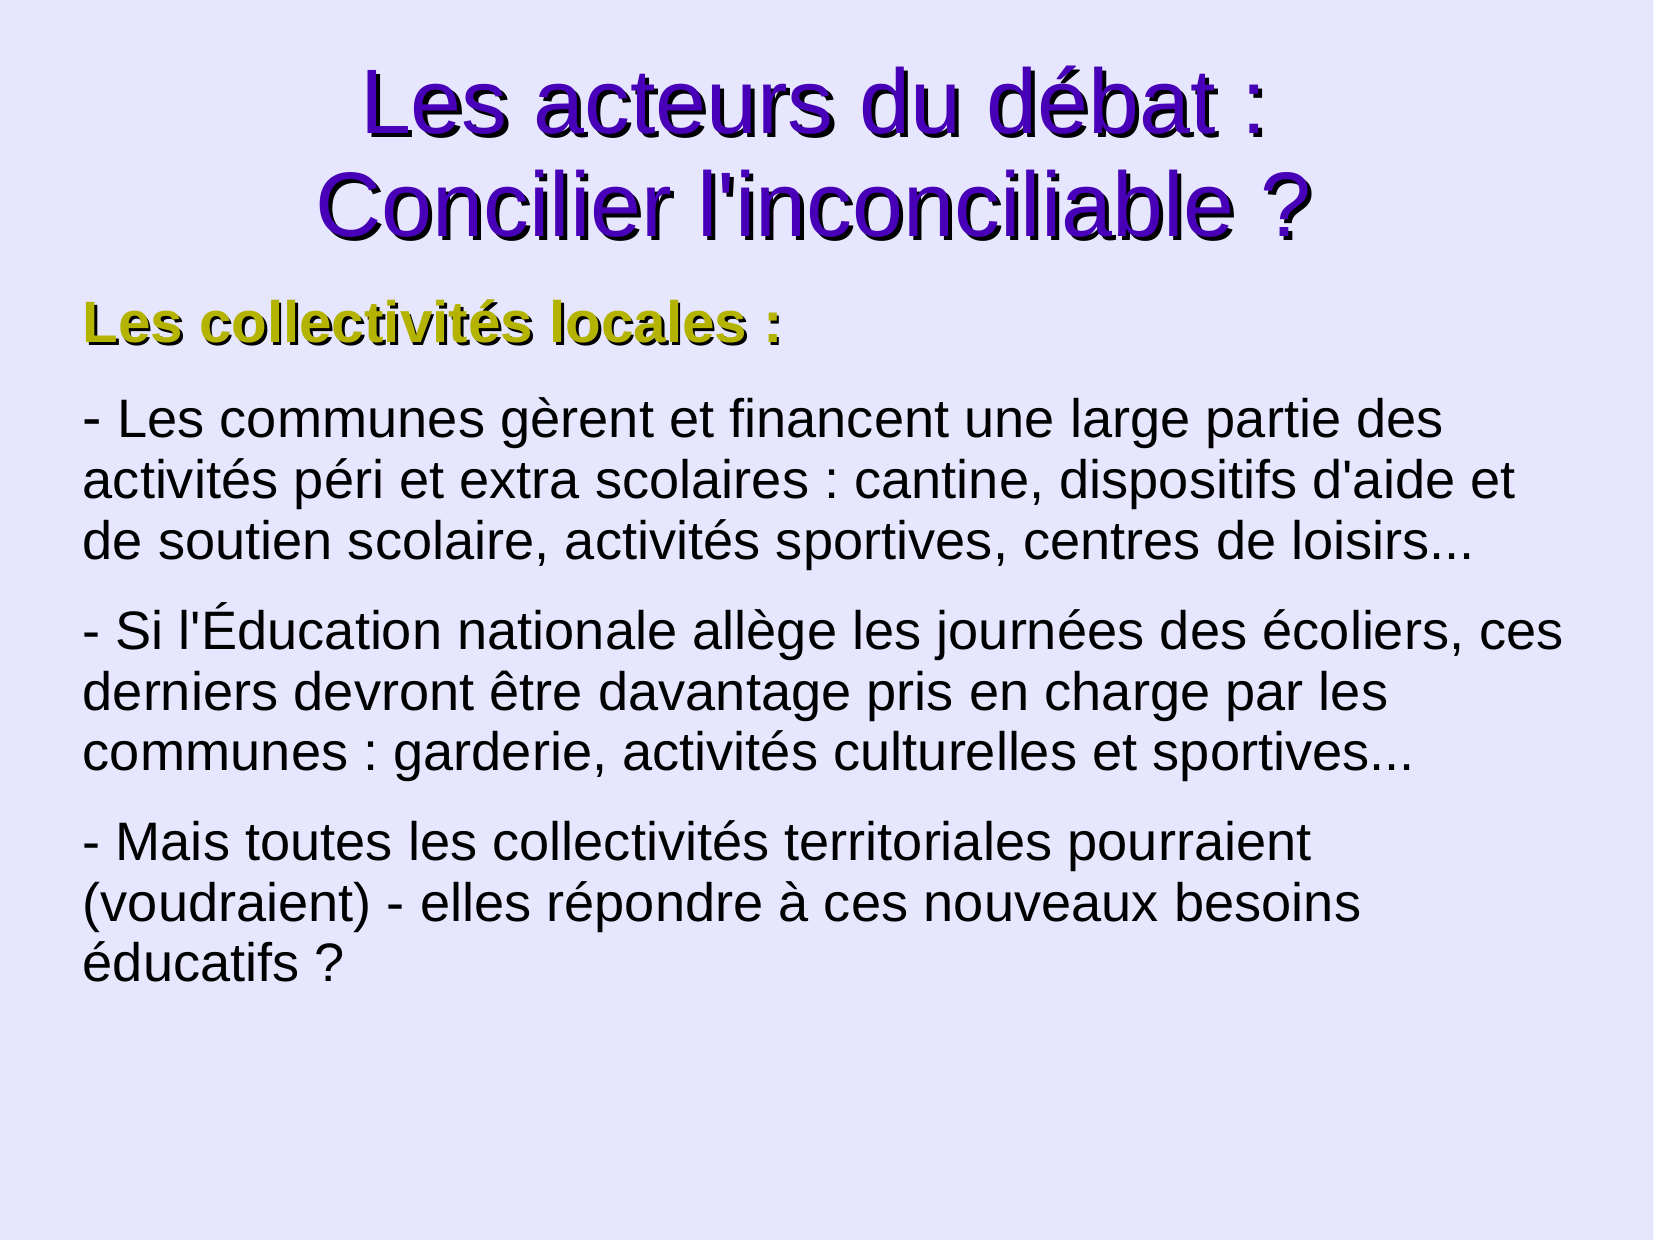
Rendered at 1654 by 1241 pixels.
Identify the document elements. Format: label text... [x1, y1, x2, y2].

title Les acteurs du débat : Concilier l'inconciliable ? [82, 50, 1571, 256]
list Les collectivités locales : - Les communes gèrent et financent une large partie des activités péri et extra scolaires : cantine, dispositifs d'aide et de soutien scolaire, activités sportives, centres de loisirs... - Si l'Éducation nationale allège les journées des écoliers, ces derniers devront être davantage pris en charge par les communes : garderie, activités culturelles et sportives... - Mais toutes les collectivités territoriales pourraient (voudraient) - elles répondre à ces nouveaux besoins éducatifs ? [82, 290, 1571, 1094]
